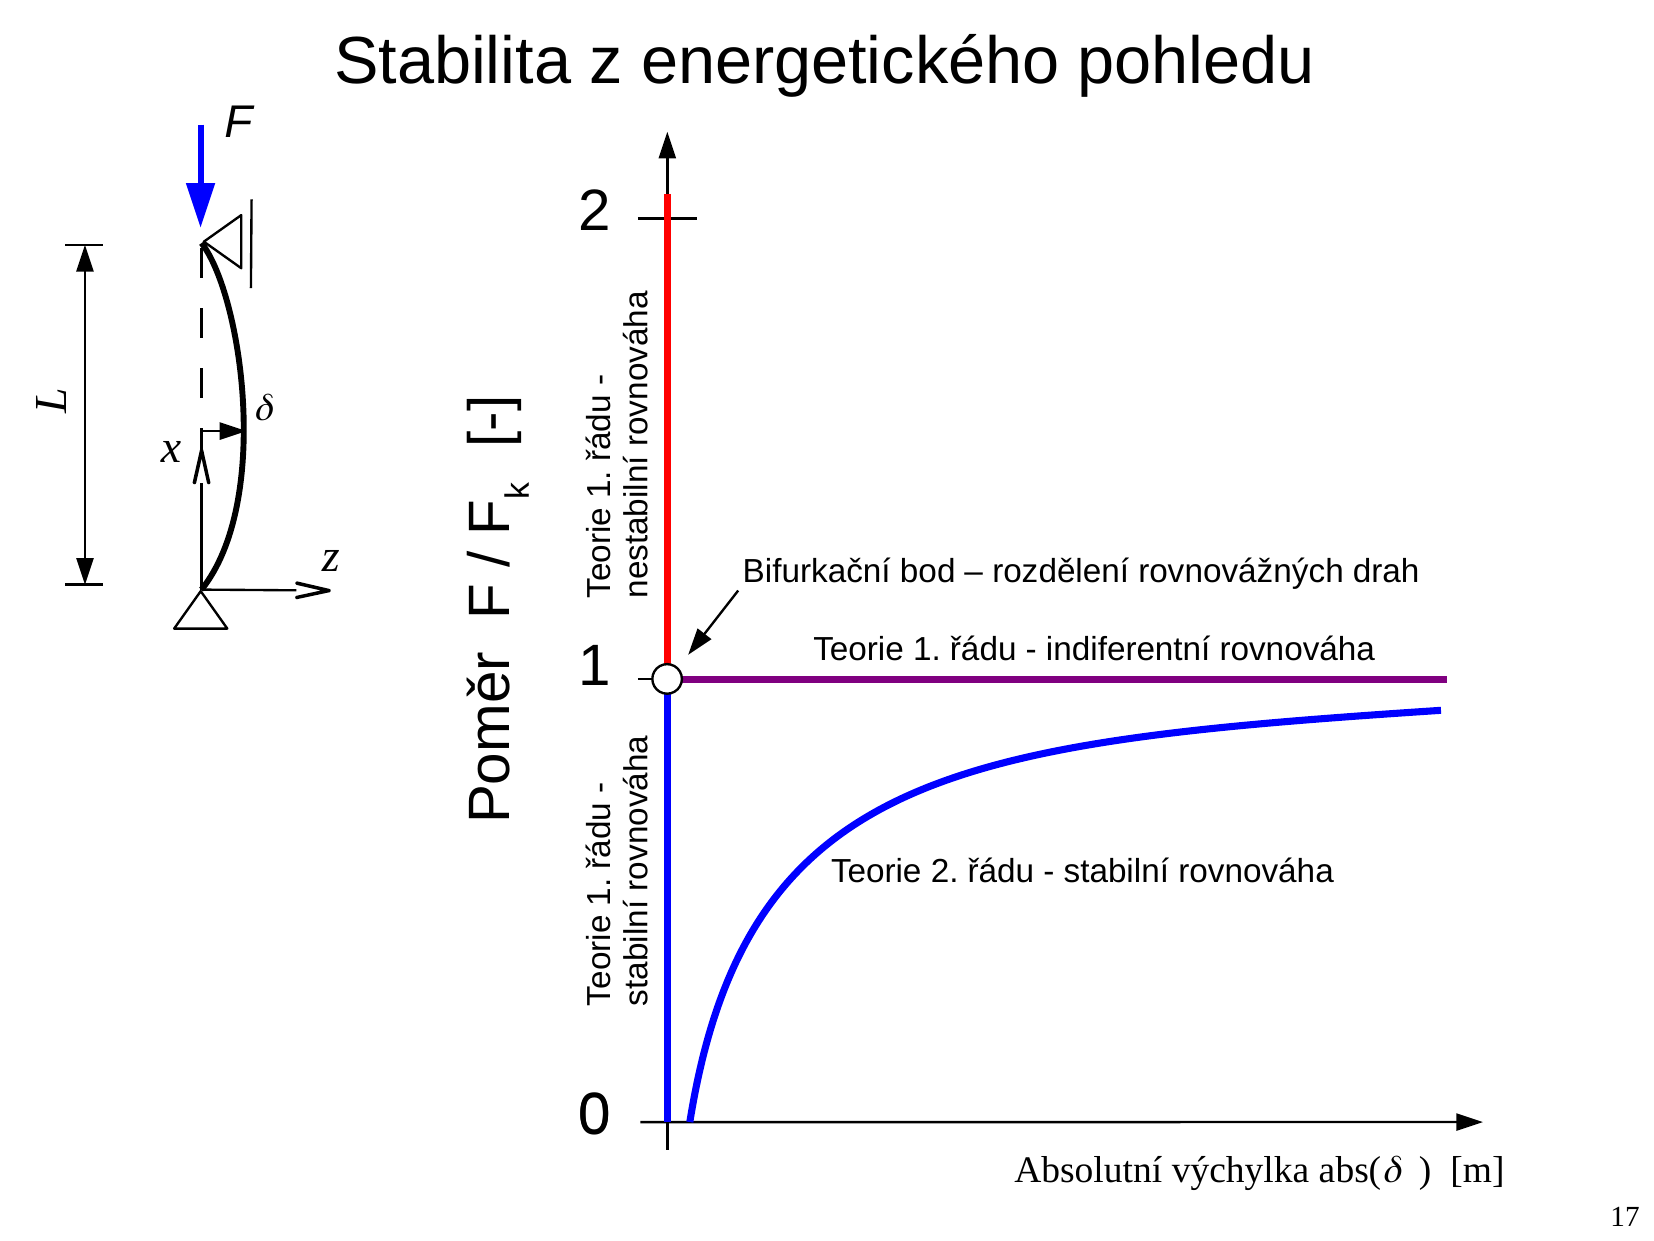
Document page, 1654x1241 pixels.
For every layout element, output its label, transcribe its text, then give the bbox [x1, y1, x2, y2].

text_box 1 [537, 625, 626, 713]
text_box z [307, 523, 363, 608]
text_box [652, 664, 682, 694]
text_box Teorie 1. řádu - stabilní rovnováha [572, 695, 671, 1021]
text_box [203, 215, 242, 269]
text_box x [146, 414, 202, 500]
text_box Absolutní výchylka abs(d ) [m] [999, 1141, 1508, 1206]
text_box 0 [537, 1073, 626, 1162]
text_box Teorie 1. řádu - indiferentní rovnováha [798, 623, 1389, 680]
text_box Poměr F / Fk [-] [449, 324, 550, 839]
title Stabilita z energetického pohledu [37, 8, 1613, 113]
text_box L [17, 372, 88, 429]
text_box 2 [537, 170, 626, 258]
text_box F [209, 88, 299, 162]
text_box Bifurkační bod – rozdělení rovnovážných drah [727, 544, 1435, 602]
text_box d [238, 386, 287, 451]
text_box Teorie 2. řádu - stabilní rovnováha [816, 844, 1350, 902]
text_box [174, 591, 228, 629]
text_box Teorie 1. řádu - nestabilní rovnováha [572, 241, 671, 614]
